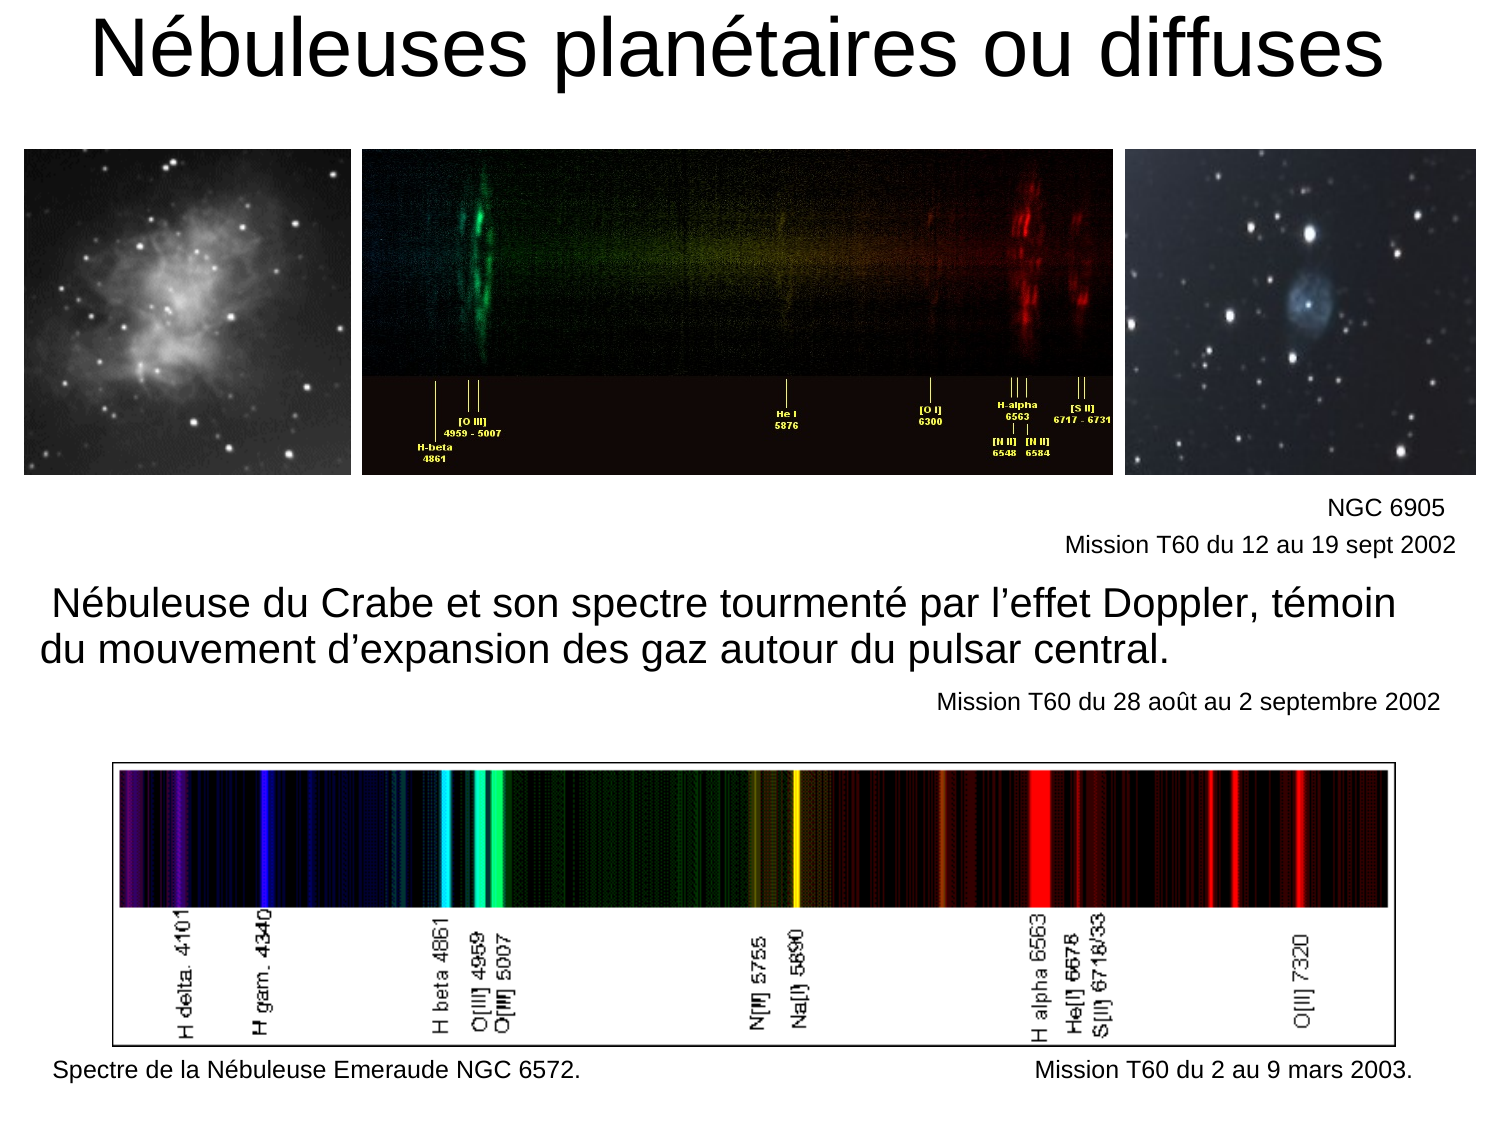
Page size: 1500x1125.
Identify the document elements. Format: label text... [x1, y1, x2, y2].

picture [24, 149, 351, 475]
text_box Nébuleuses planétaires ou diffuses [75, 0, 1402, 102]
text_box Spectre de la Nébuleuse Emeraude NGC 6572. Mission T60 du 2 au 9 mars 2003. [37, 1049, 1433, 1092]
text_box Nébuleuse du Crabe et son spectre tourmenté par l’effet Doppler, témoin du mouvement d’expansion des gaz autour du pulsar central. Mission T60 du 28 août au 2 septembre 2002 [24, 575, 1458, 727]
text_box NGC 6905 [1312, 487, 1461, 530]
text_box Mission T60 du 12 au 19 sept 2002 [1050, 524, 1473, 567]
picture [1125, 149, 1476, 475]
picture [362, 149, 1113, 475]
picture [112, 762, 1396, 1047]
